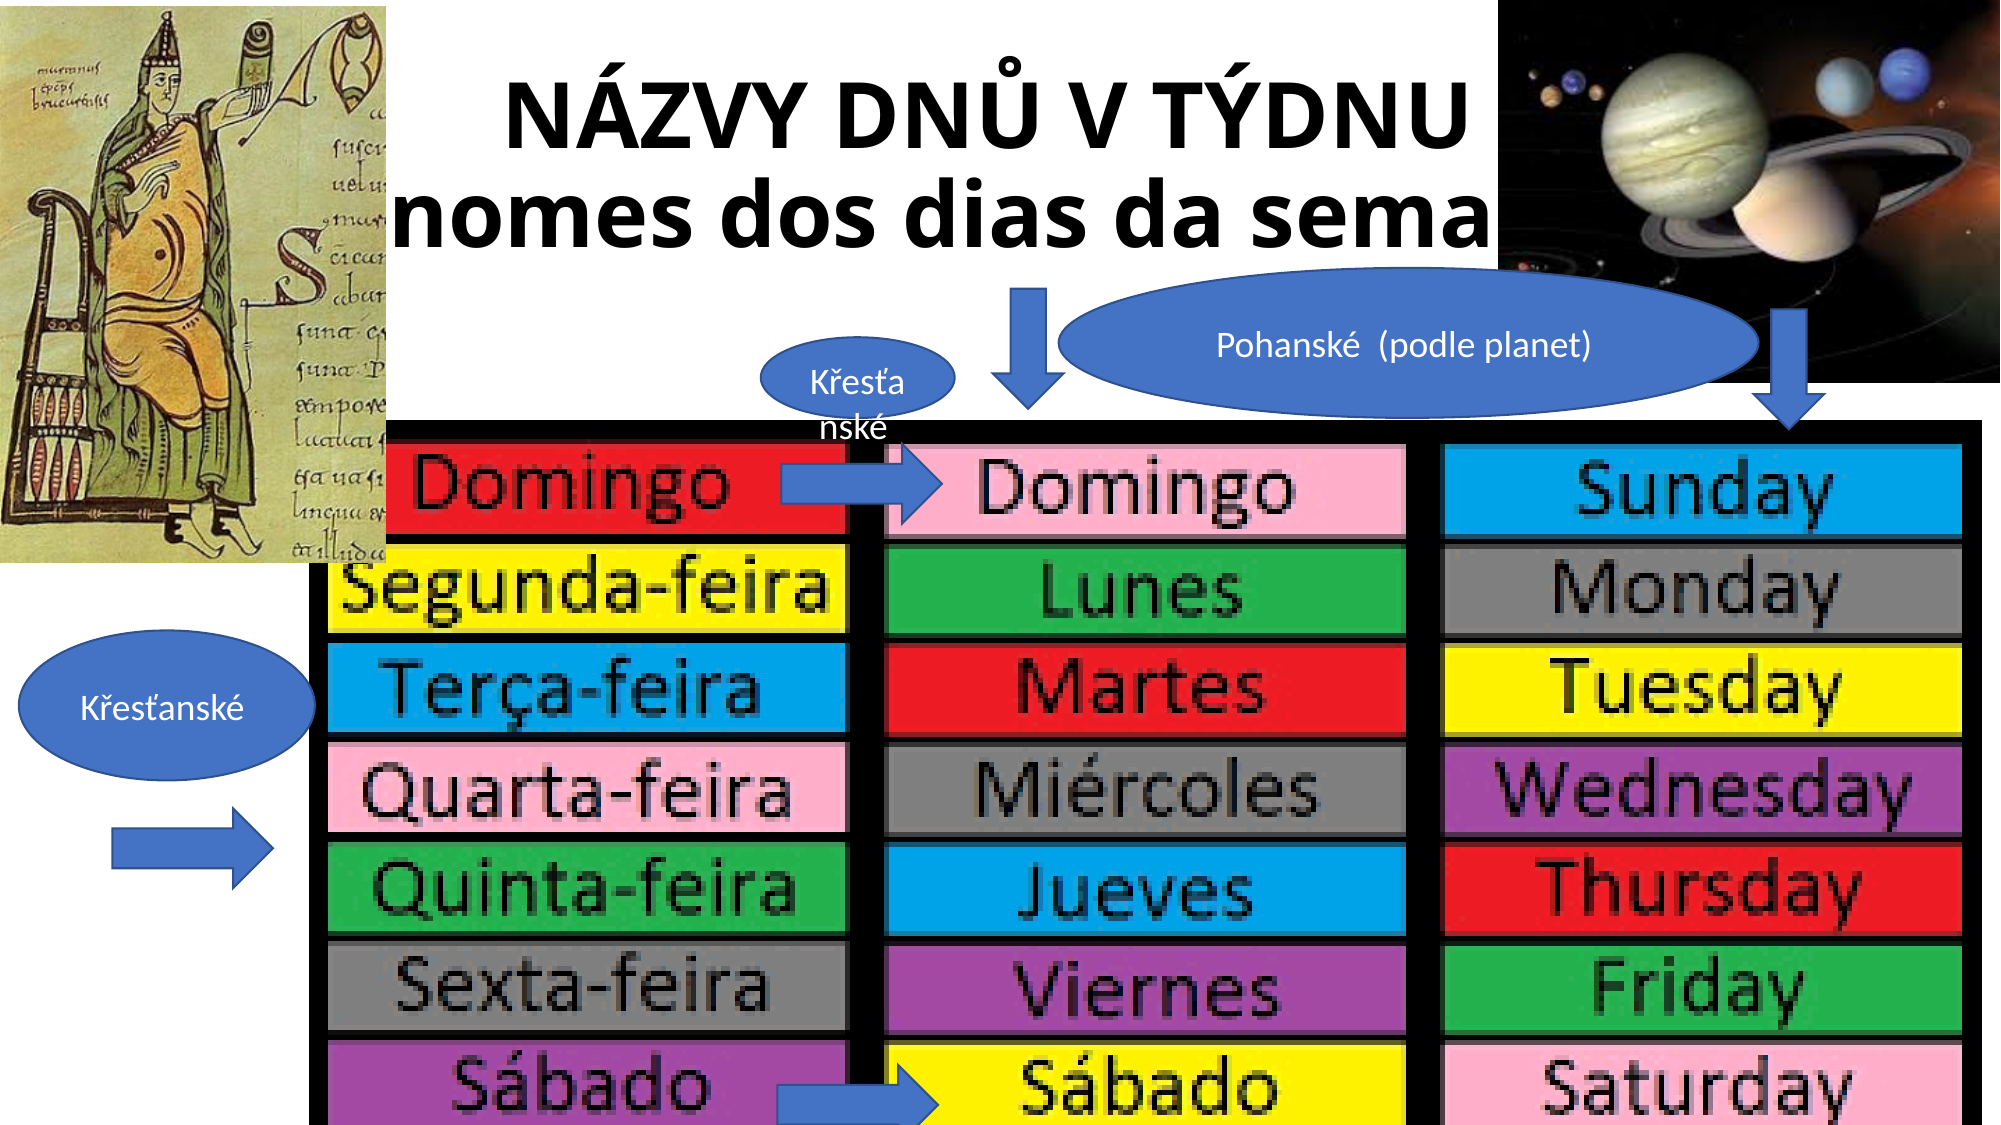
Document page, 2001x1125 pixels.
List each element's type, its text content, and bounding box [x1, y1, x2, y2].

text_box [112, 808, 273, 889]
picture [0, 6, 1982, 1125]
text_box Křesťanské [18, 630, 315, 781]
picture [1498, 0, 2000, 383]
text_box Pohanské (podle planet) [1058, 267, 1759, 418]
text_box [777, 1065, 939, 1125]
text_box [1753, 309, 1825, 430]
title NÁZVY DNŮ V TÝDNU nomes dos dias da semana [386, 59, 1498, 278]
text_box Křesťanské [760, 337, 955, 418]
text_box [992, 288, 1064, 409]
text_box [781, 443, 942, 524]
